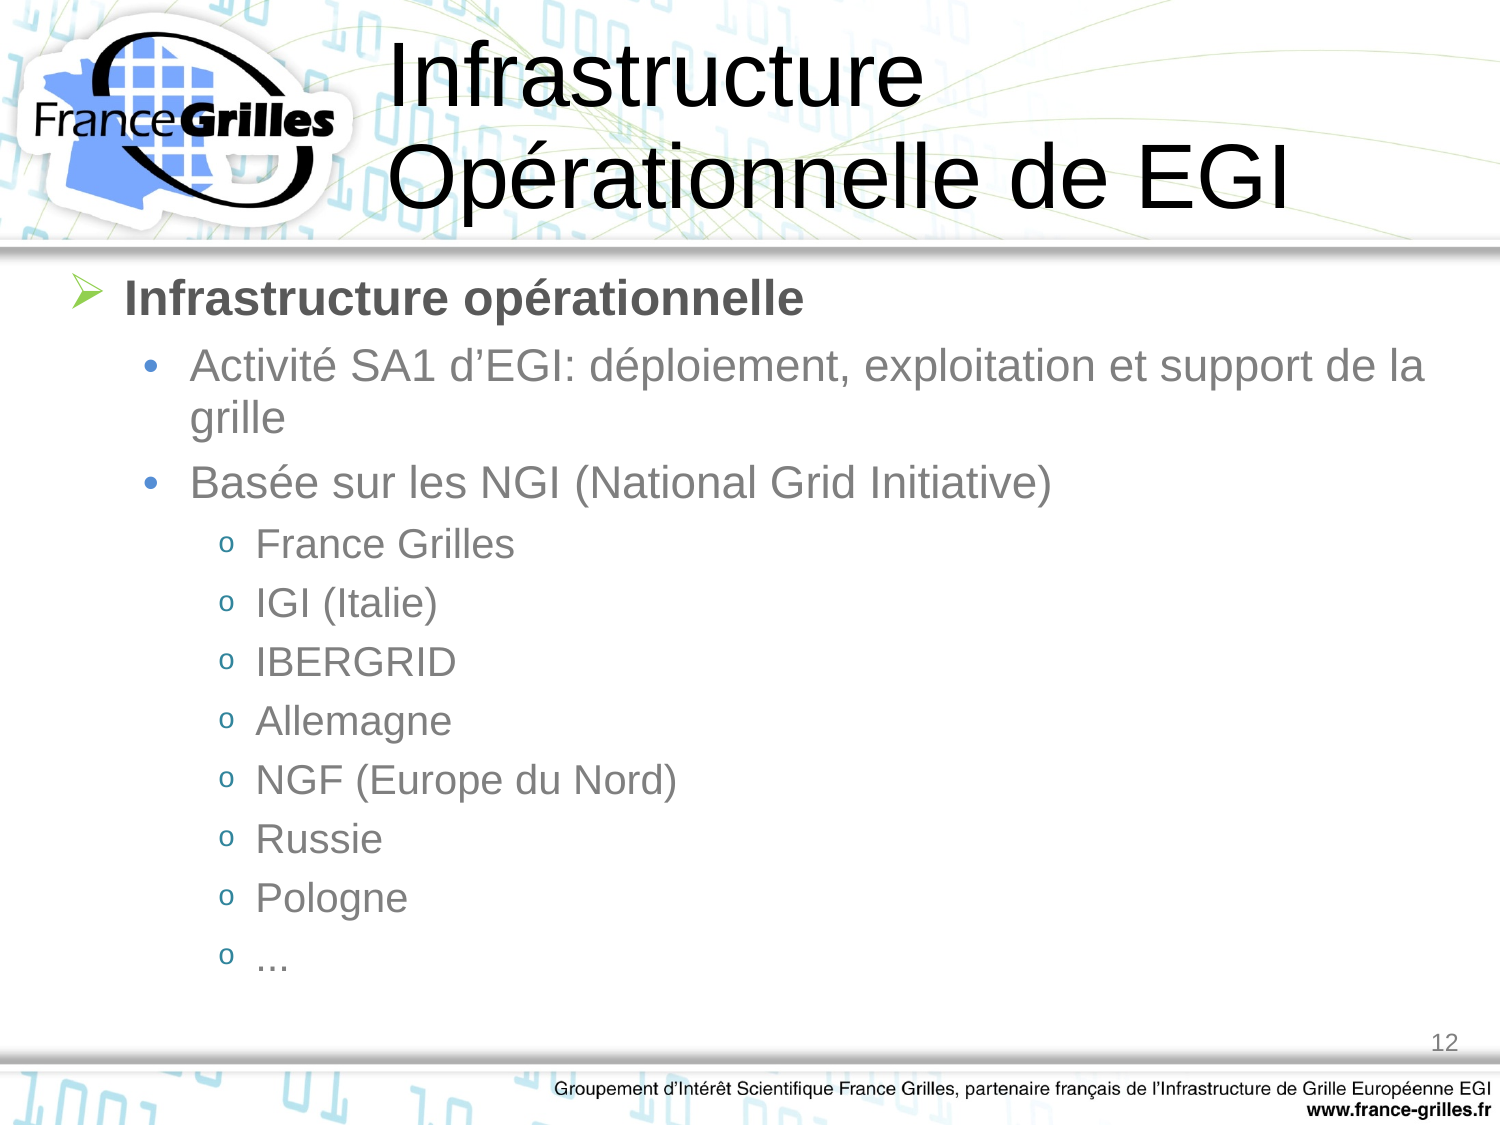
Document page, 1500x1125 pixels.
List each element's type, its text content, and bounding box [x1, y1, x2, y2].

title Infrastructure Opérationnelle de EGI [372, 4, 1459, 248]
picture [0, 0, 1500, 1125]
list Infrastructure opérationnelle Activité SA1 d’EGI: déploiement, exploitation et support de la grille Basée sur les NGI (National Grid Initiative) France Grilles IGI (Italie) IBERGRID Allemagne NGF (Europe du Nord) Russie Pologne ... [53, 262, 1459, 1059]
